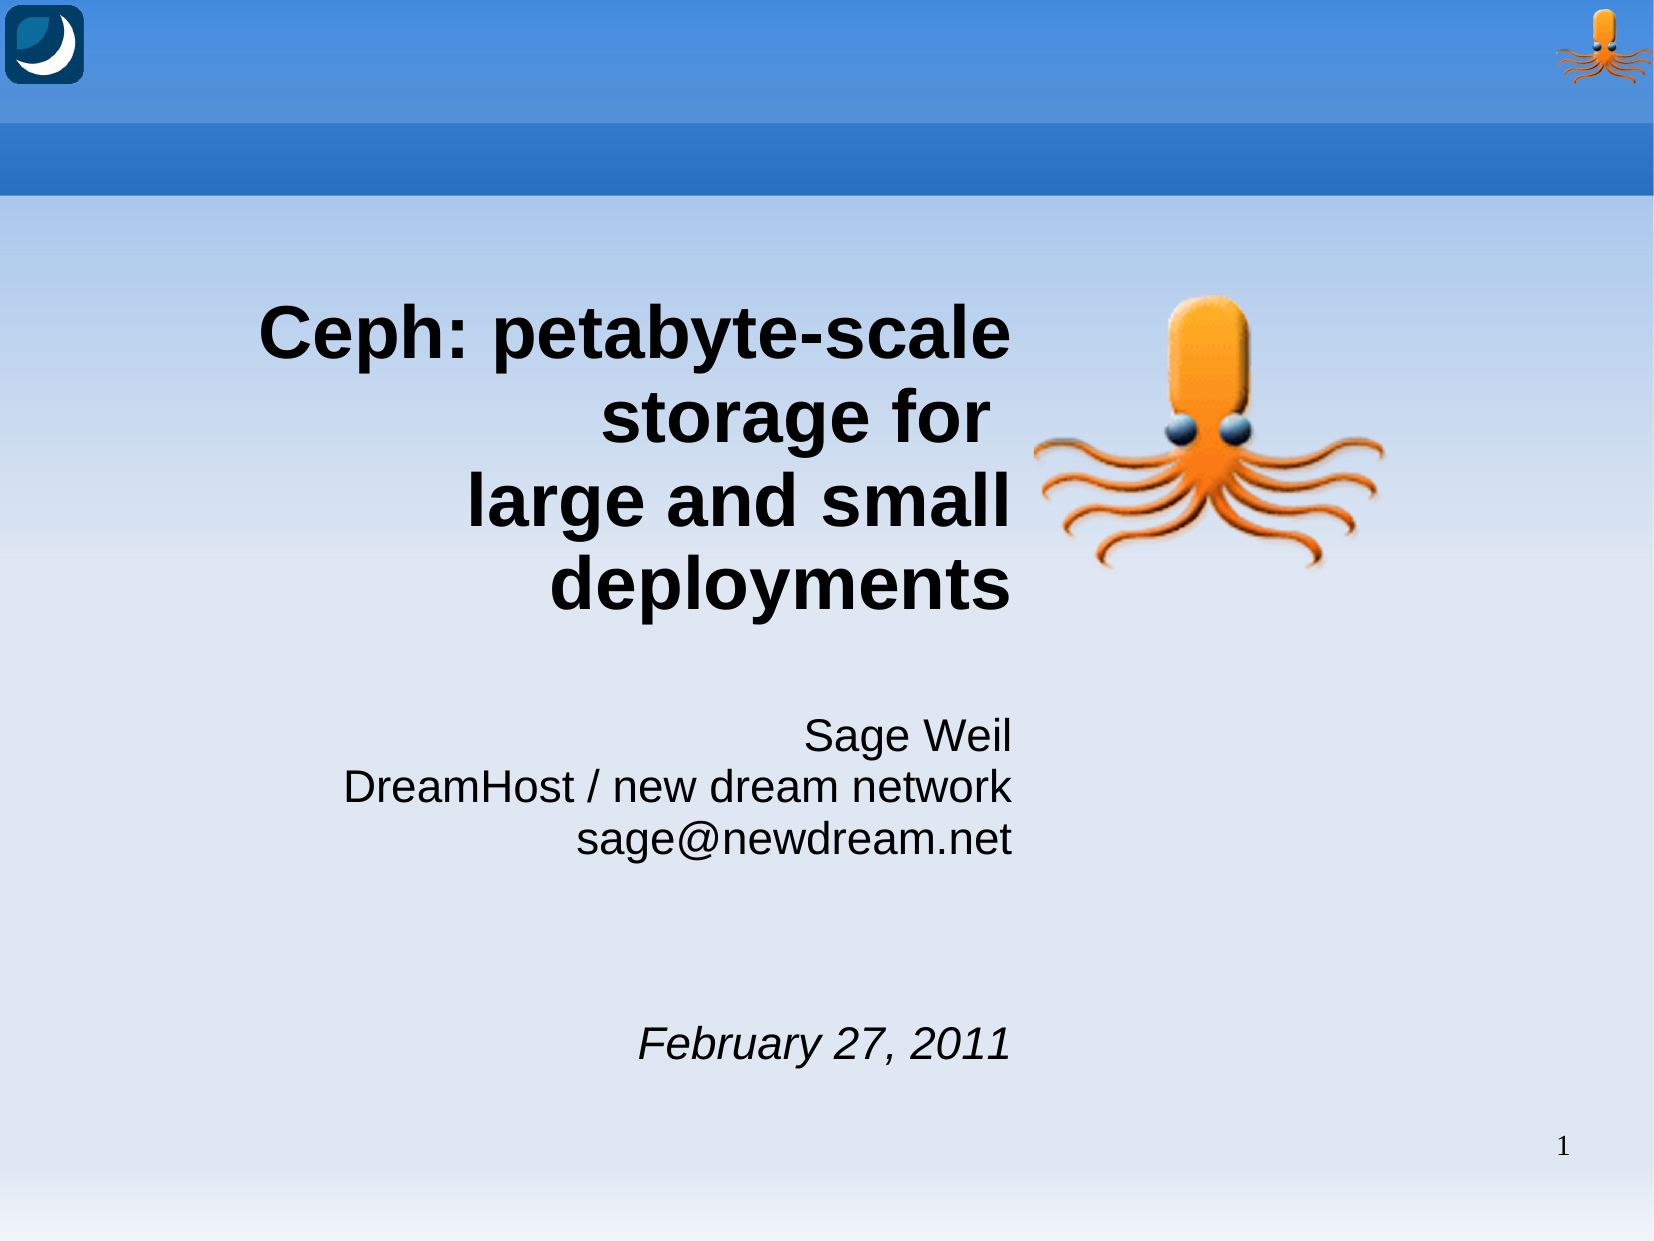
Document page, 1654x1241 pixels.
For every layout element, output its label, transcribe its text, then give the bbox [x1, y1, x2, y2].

picture [0, 0, 1654, 1241]
list Ceph: petabyte-scale storage for large and small deployments Sage Weil DreamHost / new dream network sage@newdream.net February 27, 2011 [82, 290, 1013, 1094]
